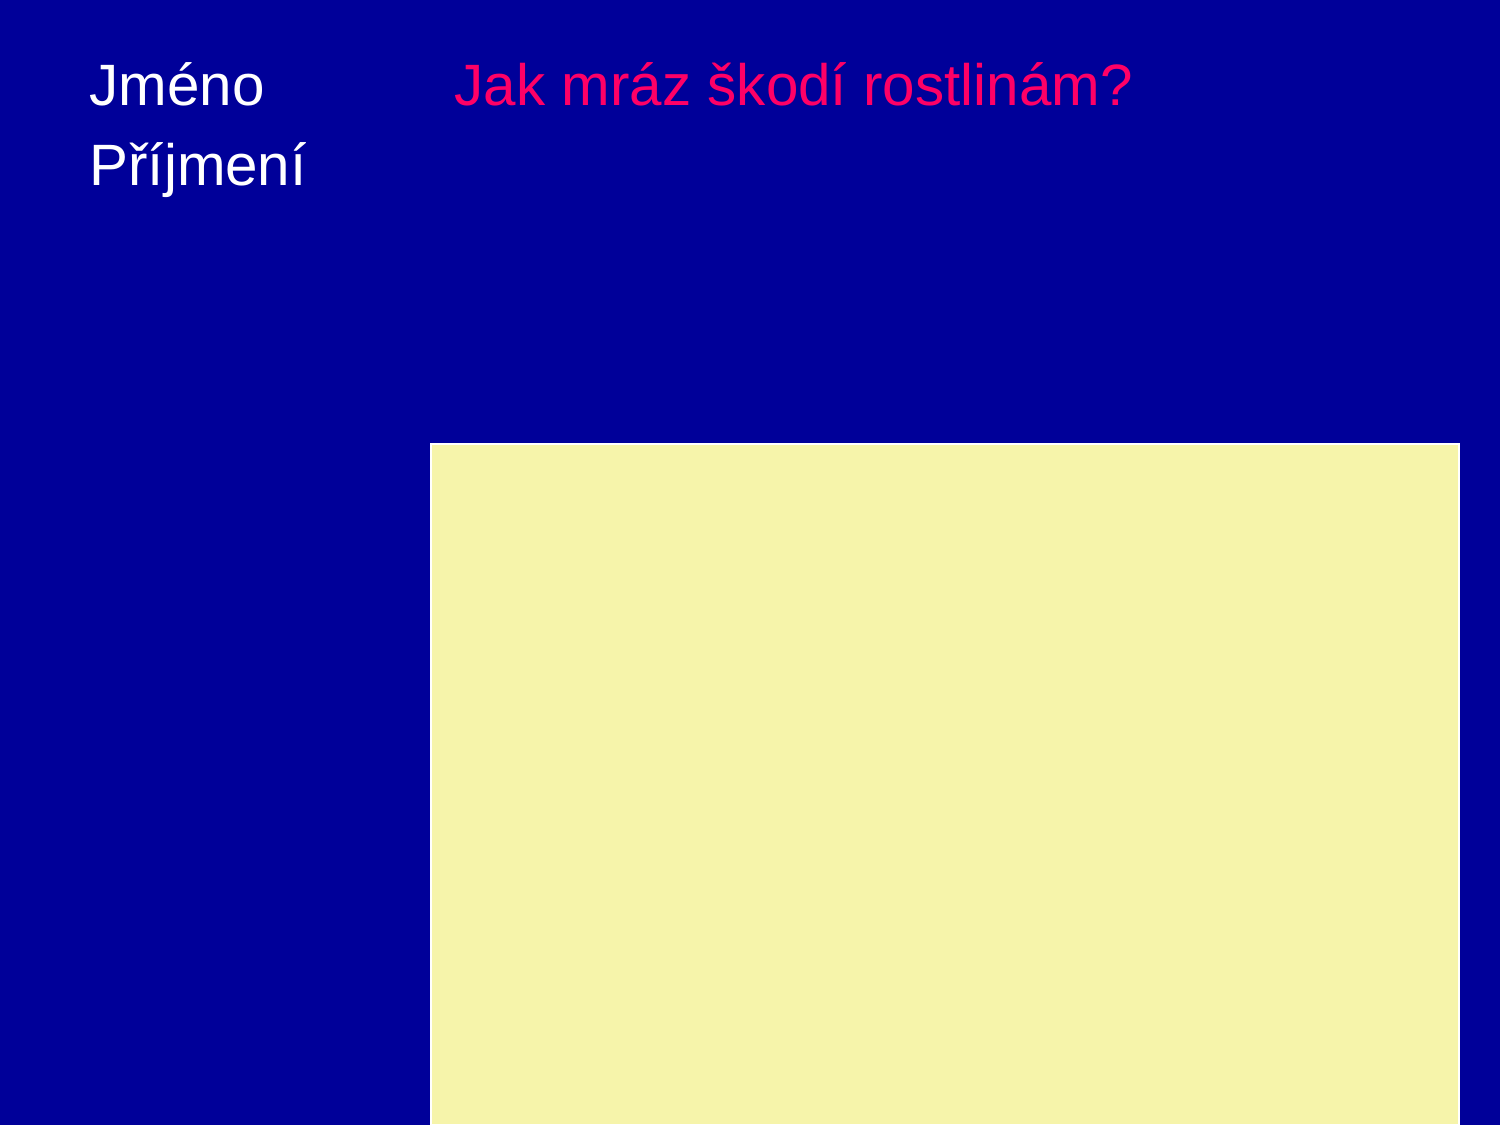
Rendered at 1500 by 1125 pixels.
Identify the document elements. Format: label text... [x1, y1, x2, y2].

text_box Jak mráz škodí rostlinám? [440, 45, 1459, 444]
text_box [430, 444, 1459, 1125]
text_box Jméno Příjmení [75, 45, 440, 525]
